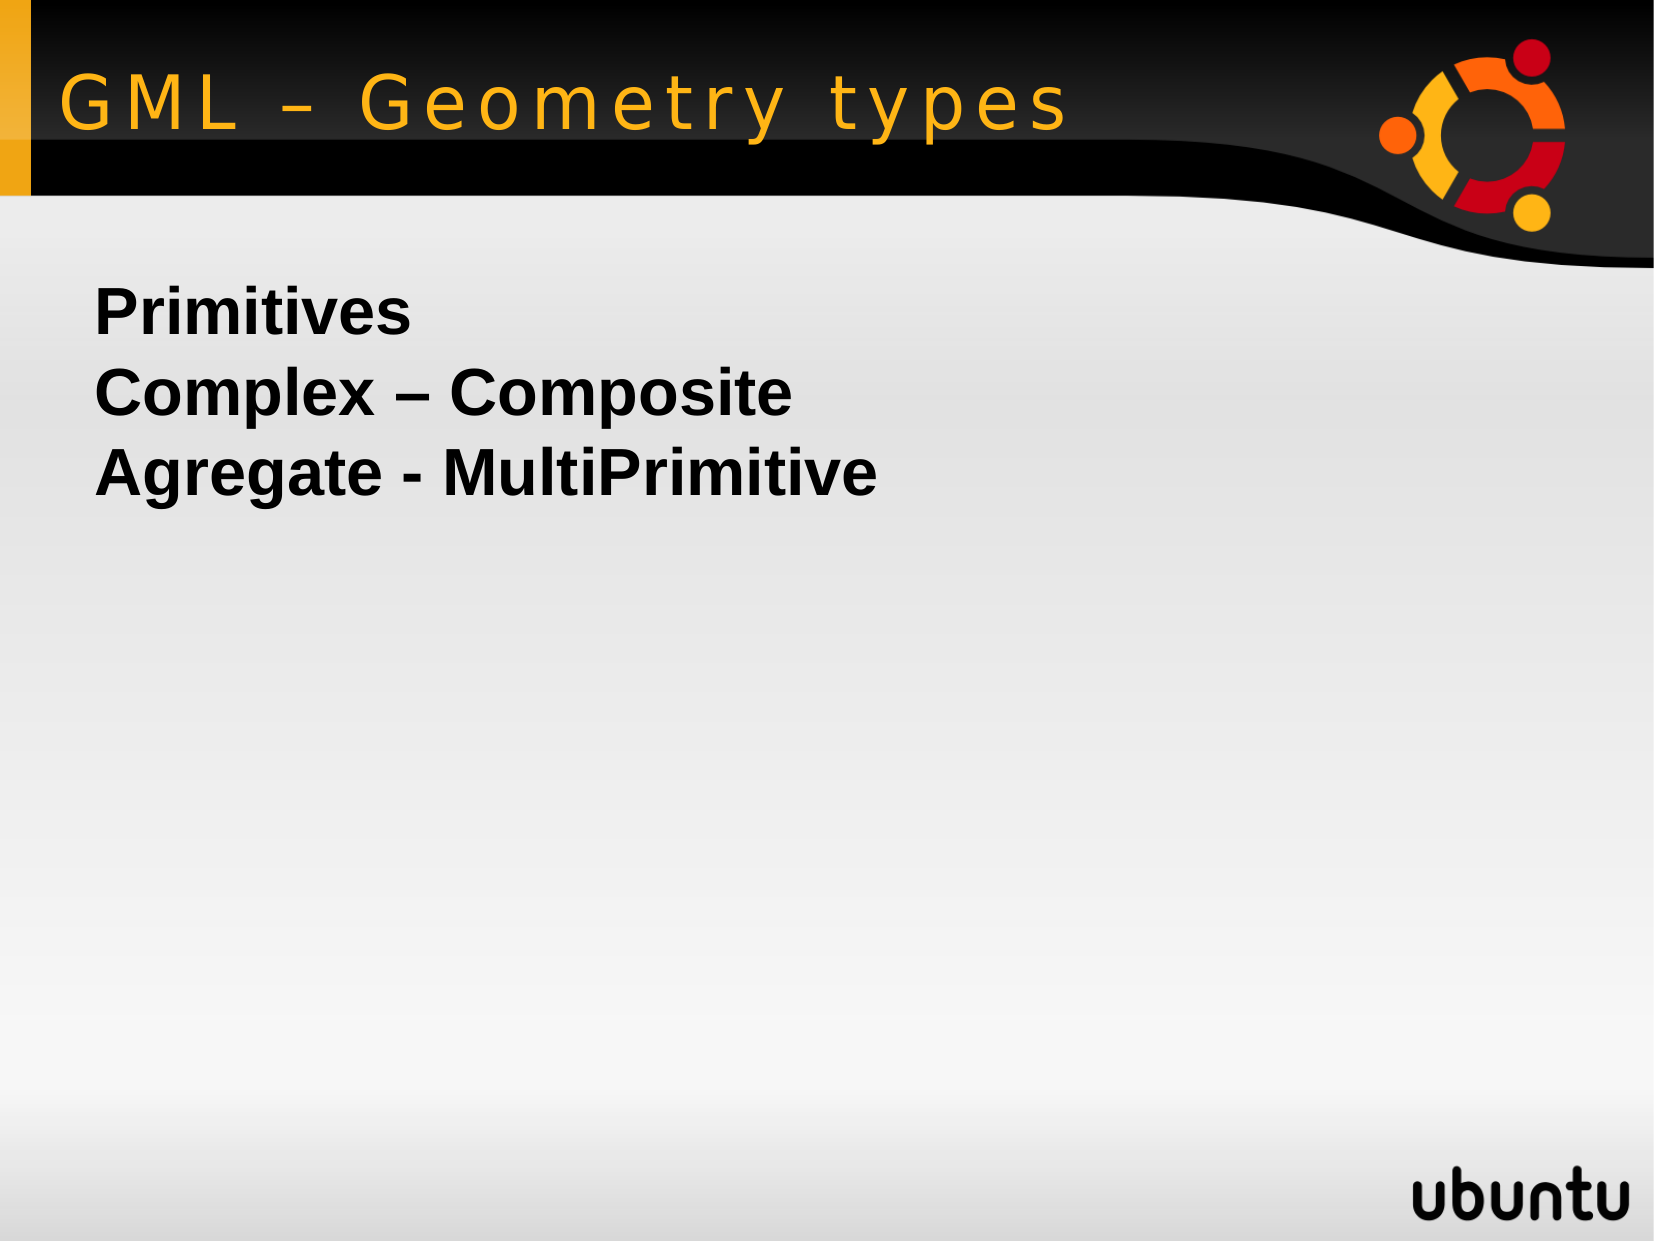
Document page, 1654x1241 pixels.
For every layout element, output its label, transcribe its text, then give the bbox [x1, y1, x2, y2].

list Primitives Complex – Composite Agregate - MultiPrimitive [76, 274, 1565, 1093]
title GML – Geometry types [59, 29, 1270, 178]
picture [0, 0, 1654, 1241]
